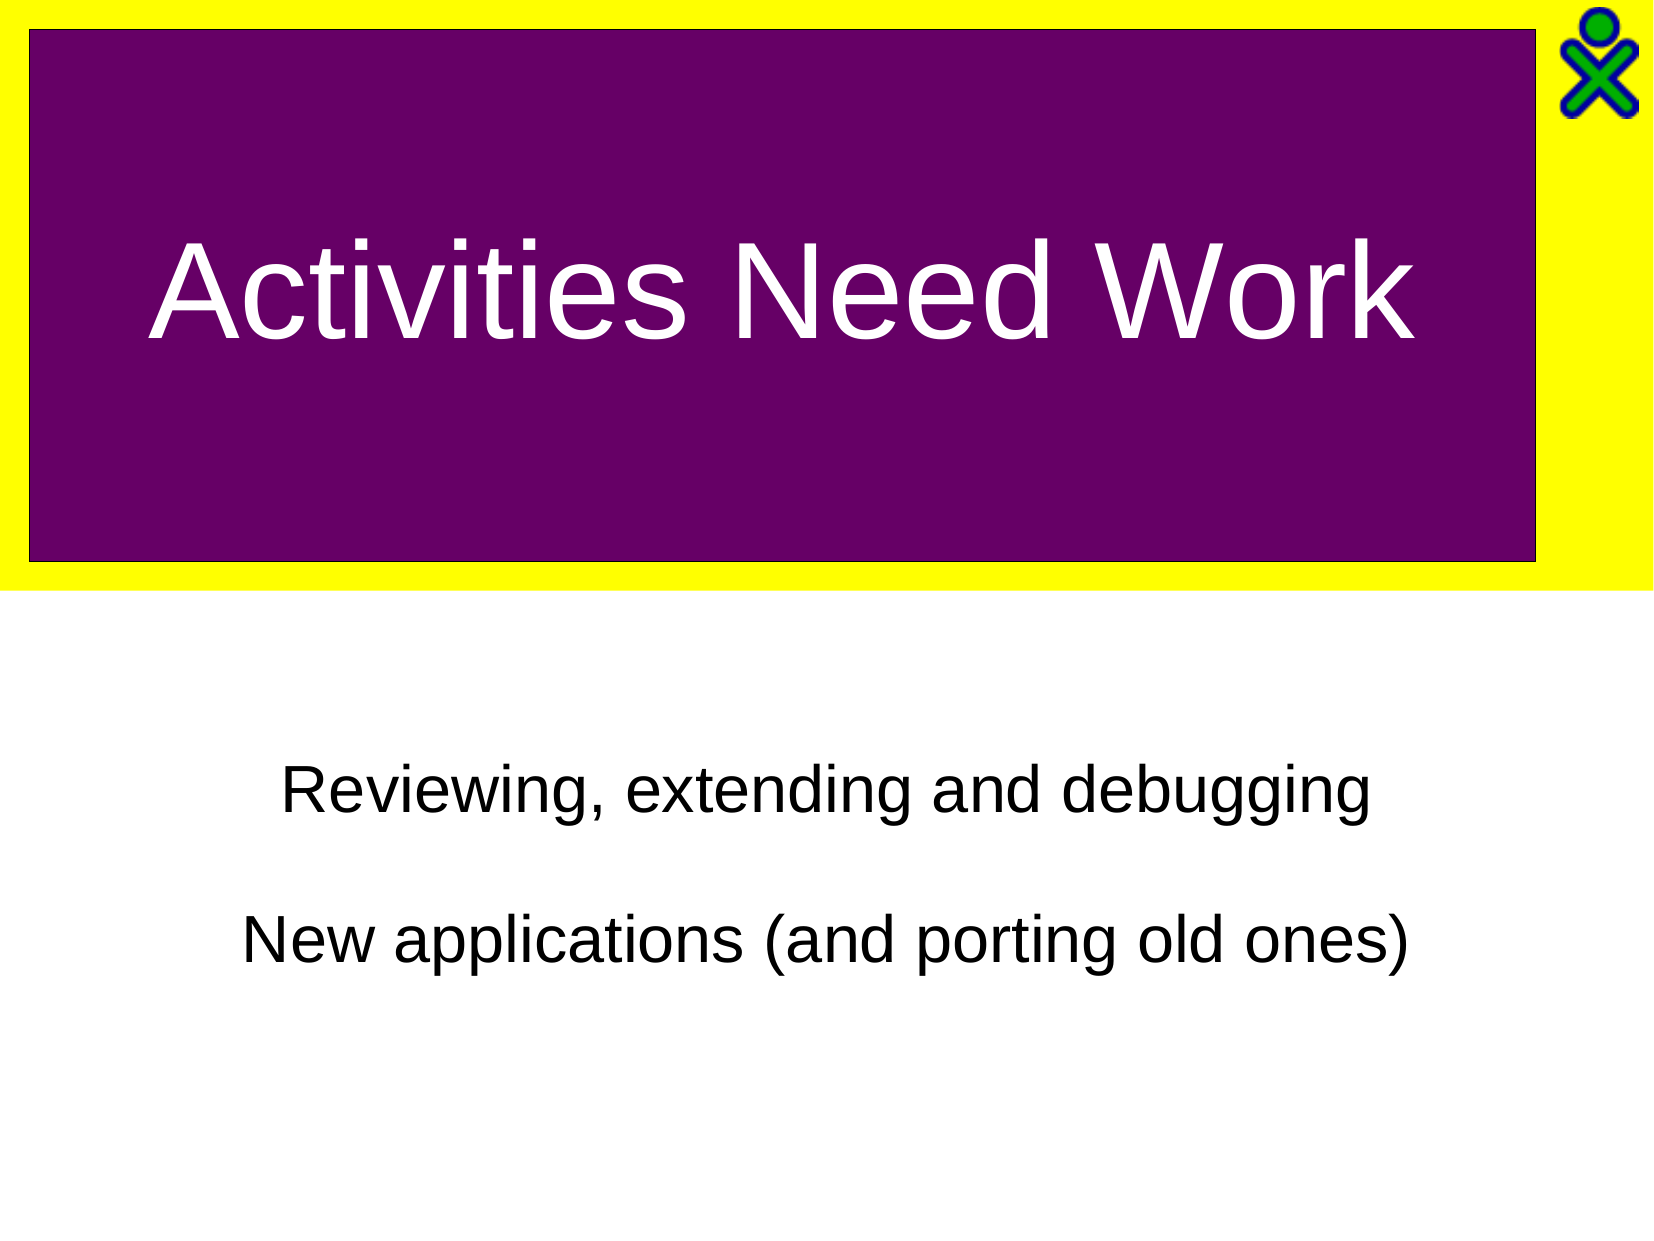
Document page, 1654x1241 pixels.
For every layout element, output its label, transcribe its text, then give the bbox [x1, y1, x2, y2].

subtitle Reviewing, extending and debugging New applications (and porting old ones) [82, 627, 1571, 1102]
picture [1559, 7, 1639, 119]
title Activities Need Work [59, 56, 1506, 525]
